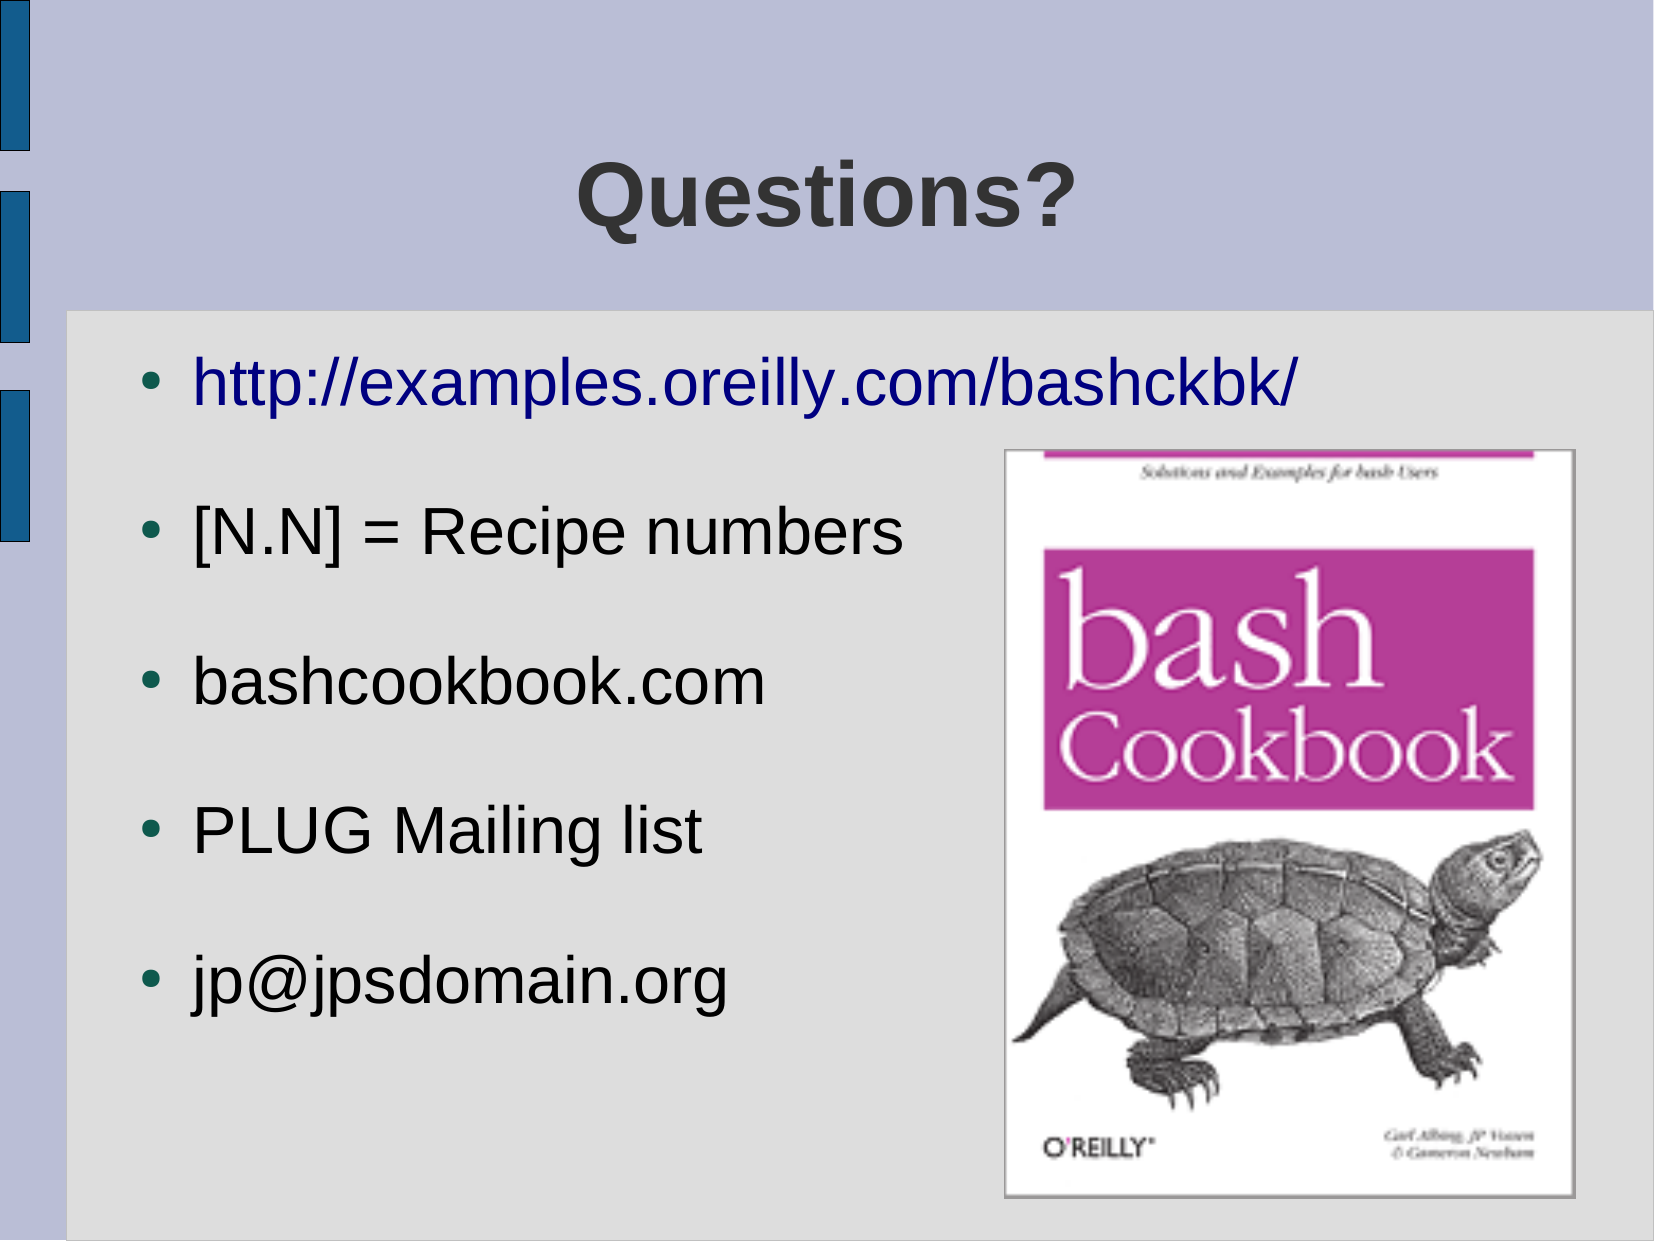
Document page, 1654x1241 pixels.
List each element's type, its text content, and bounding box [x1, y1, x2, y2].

picture [1004, 449, 1576, 1199]
title Questions? [121, 91, 1534, 299]
list http://examples.oreilly.com/bashckbk/ [N.N] = Recipe numbers bashcookbook.com PLUG Mailing list jp@jpsdomain.org [121, 344, 1534, 1112]
